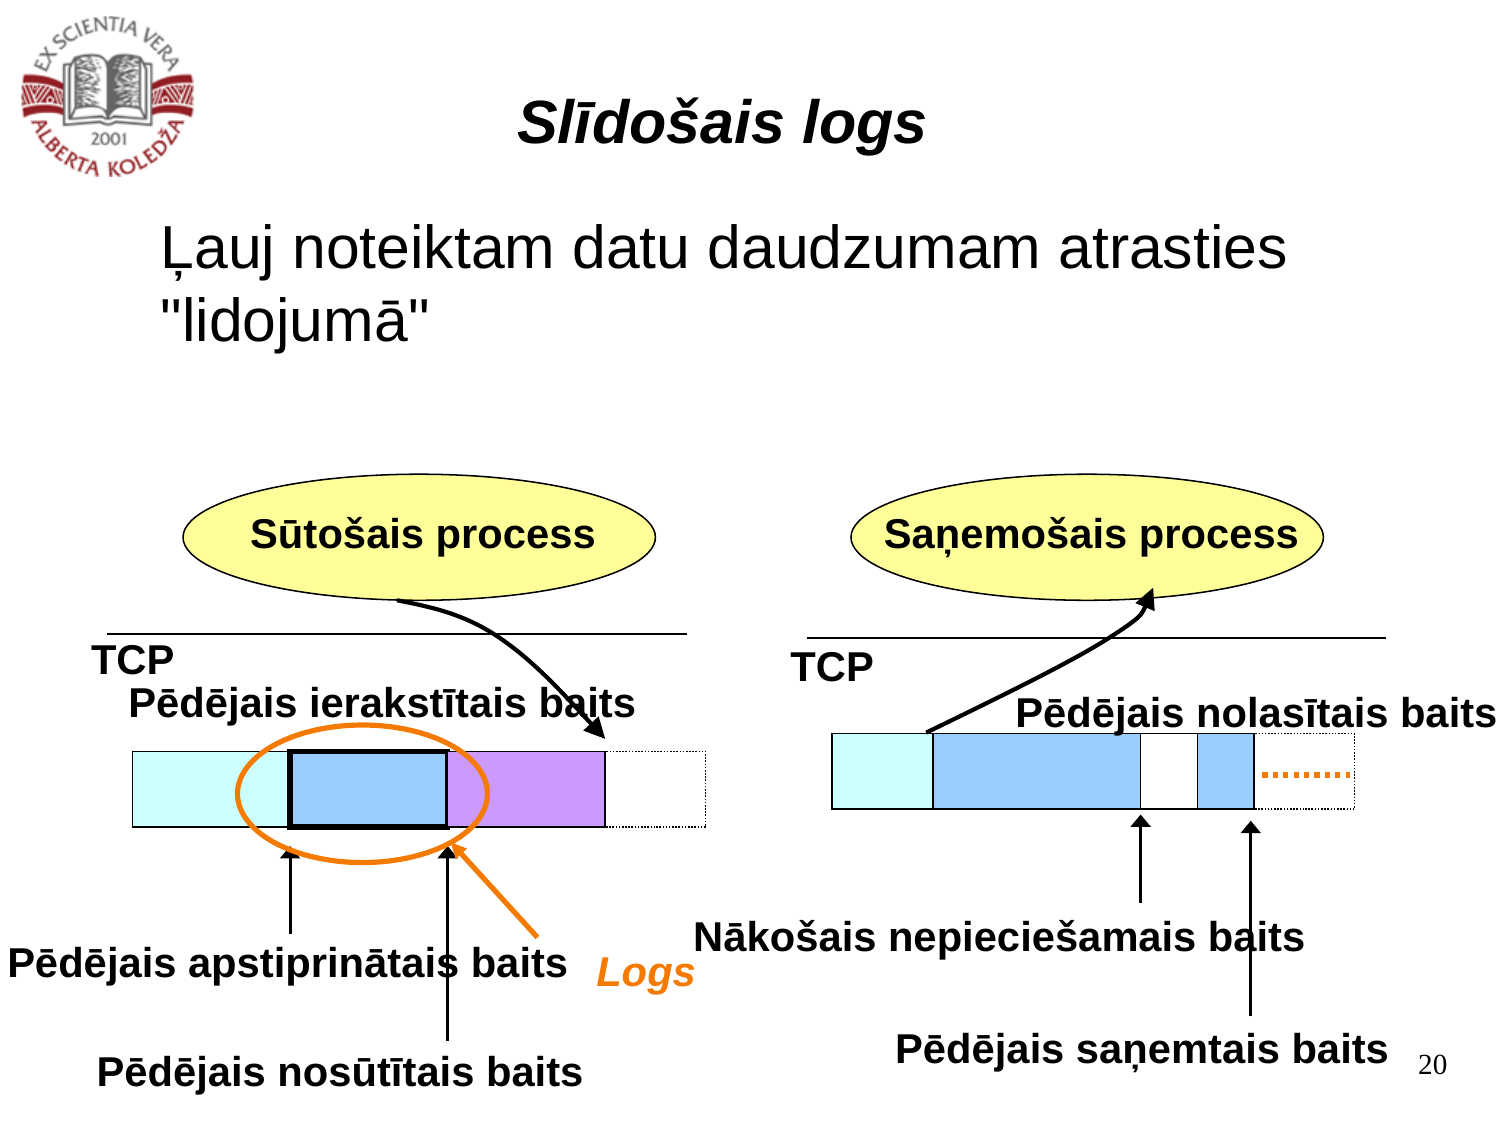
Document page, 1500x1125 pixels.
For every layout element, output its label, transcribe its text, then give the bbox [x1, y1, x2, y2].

text_box Pēdējais saņemtais baits [880, 1014, 1405, 1080]
text_box [875, 565, 1300, 601]
text_box Sūtošais process [235, 499, 611, 565]
text_box [241, 751, 484, 828]
text_box Nākošais nepieciešamais baits [1252, 902, 1321, 969]
text_box Pēdējais apstiprinātais baits [0, 928, 584, 994]
list Ļauj noteiktam datu daudzumam atrasties "lidojumā" [74, 200, 1463, 456]
text_box Pēdējais nolasītais baits [1000, 678, 1500, 744]
text_box [132, 751, 258, 828]
text_box [467, 751, 605, 828]
text_box TCP [155, 650, 166, 659]
text_box Logs [581, 937, 711, 1003]
text_box Pēdējais nosūtītais baits [81, 1037, 599, 1103]
title Slīdošais logs [50, 62, 1374, 175]
text_box Pēdējais ierakstītais baits [113, 668, 652, 734]
text_box [850, 513, 869, 562]
text_box <skaitlis> [1312, 1037, 1463, 1101]
text_box [1315, 520, 1324, 554]
text_box Pēdējais ierakstītais baits [315, 728, 410, 734]
text_box TCP [775, 631, 889, 698]
text_box Saņemošais process [869, 499, 1315, 565]
text_box [183, 474, 656, 601]
text_box [831, 733, 1255, 810]
text_box TCP [76, 625, 190, 692]
text_box Nākošais nepieciešamais baits [678, 902, 1249, 969]
text_box [899, 474, 1275, 499]
picture [21, 16, 194, 177]
